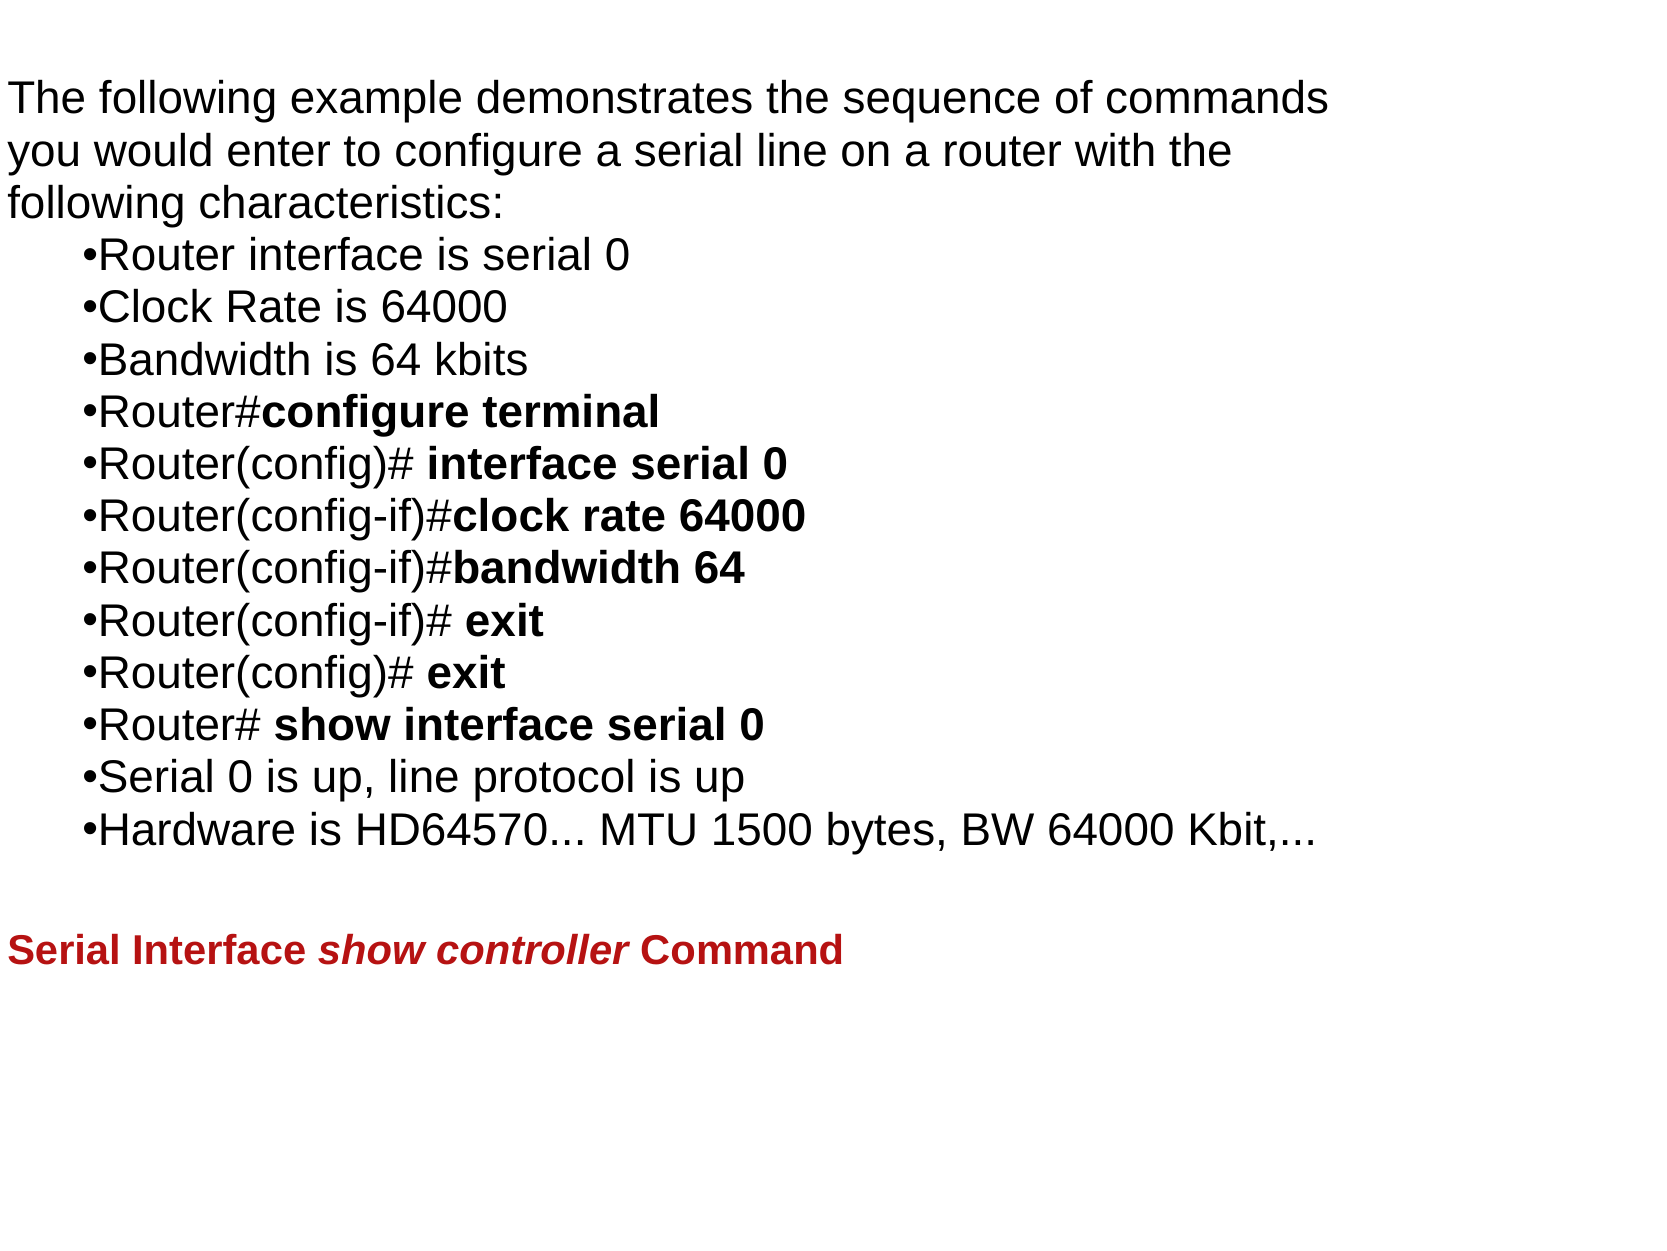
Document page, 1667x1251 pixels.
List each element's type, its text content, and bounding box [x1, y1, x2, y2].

text_box Serial Interface show controller Command [7, 926, 862, 974]
text_box The following example demonstrates the sequence of commands you would enter to configure a serial line on a router with the following characteristics: Router interface is serial 0 Clock Rate is 64000 Bandwidth is 64 kbits Router#configure terminal Router(config)# interface serial 0 Router(config-if)#clock rate 64000 Router(config-if)#bandwidth 64 Router(config-if)# exit Router(config)# exit Router# show interface serial 0 Serial 0 is up, line protocol is up Hardware is HD64570... MTU 1500 bytes, BW 64000 Kbit,... [7, 72, 1340, 856]
